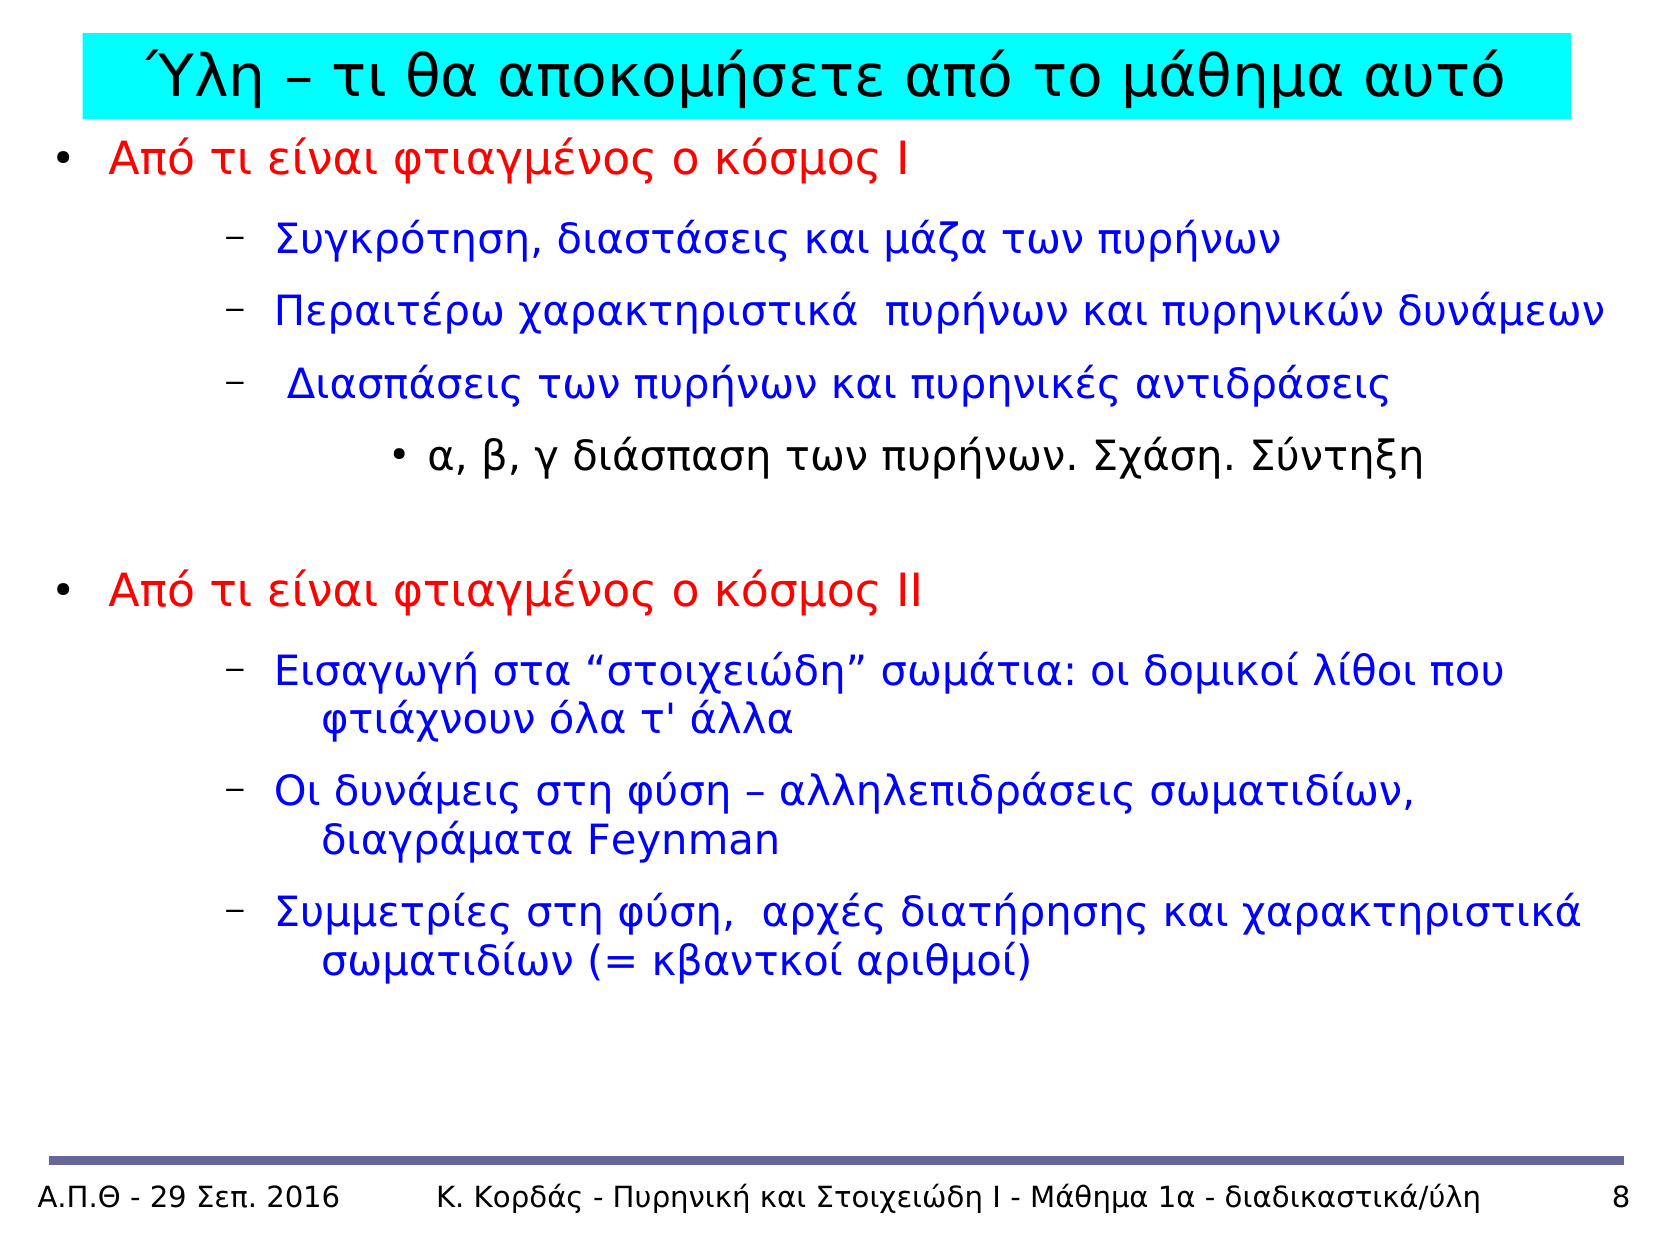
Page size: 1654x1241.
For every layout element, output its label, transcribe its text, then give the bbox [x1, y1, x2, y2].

title Ύλη – τι θα αποκομήσετε από το μάθημα αυτό [82, 33, 1571, 119]
list Από τι είναι φτιαγμένος ο κόσμος Ι Συγκρότηση, διαστάσεις και μάζα των πυρήνων Περαιτέρω χαρακτηριστικά πυρήνων και πυρηνικών δυνάμεων Διασπάσεις των πυρήνων και πυρηνικές αντιδράσεις α, β, γ διάσπαση των πυρήνων. Σχάση. Σύντηξη Από τι είναι φτιαγμένος ο κόσμος ΙΙ Εισαγωγή στα “στοιχειώδη” σωμάτια: οι δομικοί λίθοι που φτιάχνουν όλα τ' άλλα Οι δυνάμεις στη φύση – αλληλεπιδράσεις σωματιδίων, διαγράματα Feynman Συμμετρίες στη φύση, αρχές διατήρησης και χαρακτηριστικά σωματιδίων (= κβαντκοί αριθμοί) [37, 132, 1613, 1094]
